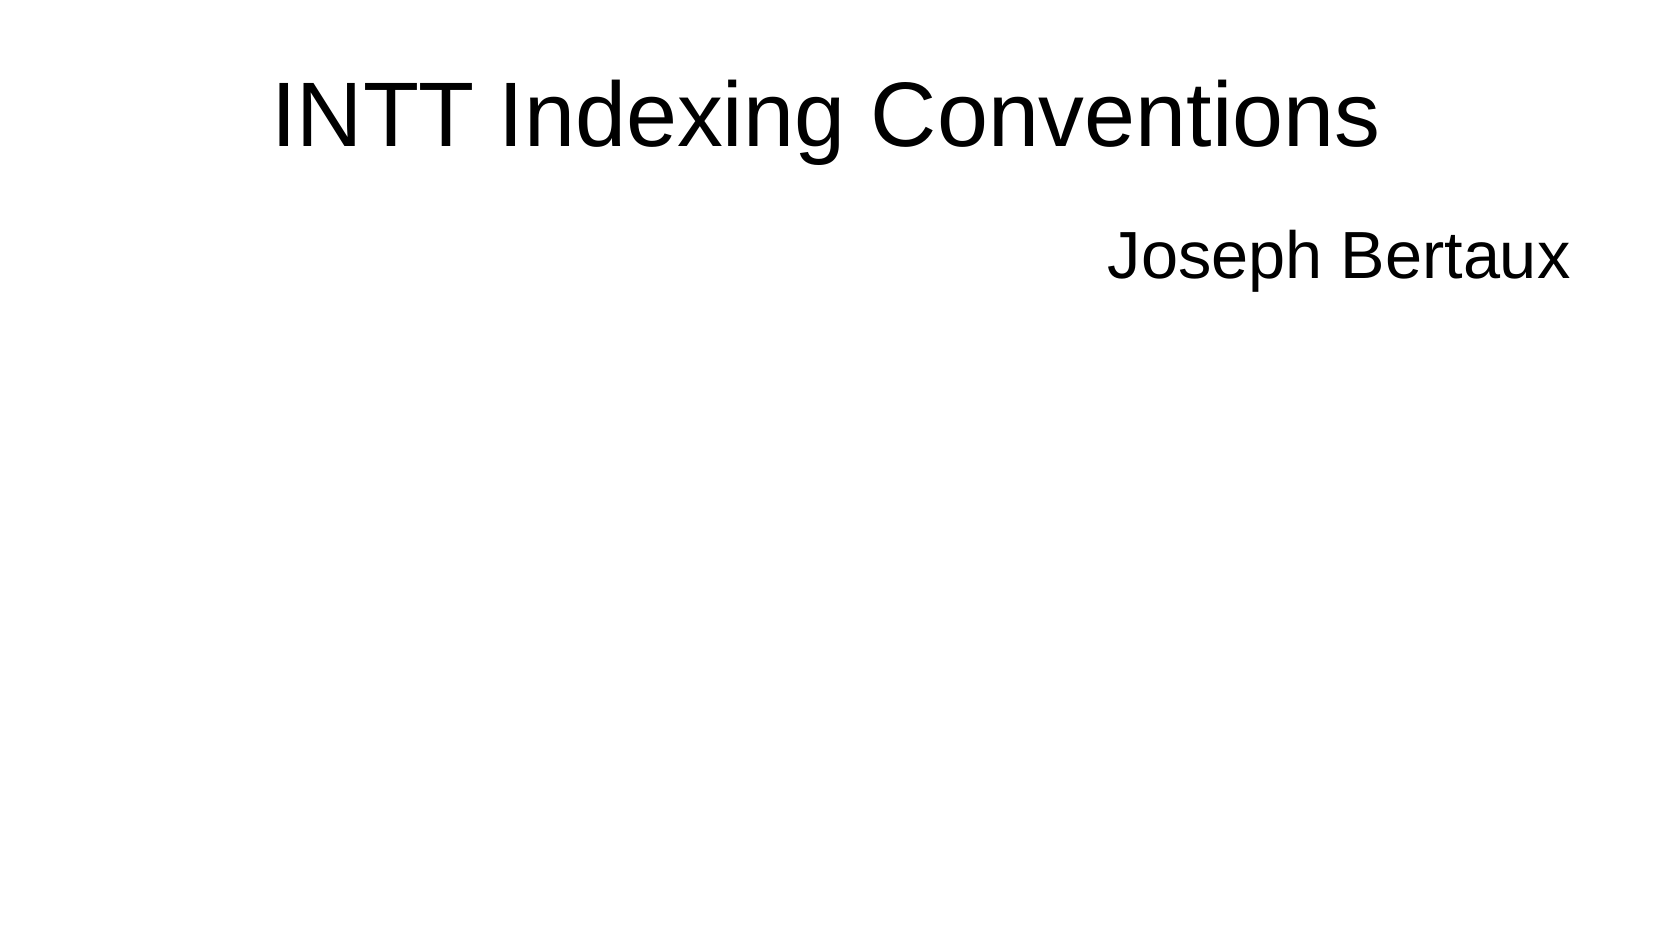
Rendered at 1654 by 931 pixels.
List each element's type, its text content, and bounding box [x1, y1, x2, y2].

subtitle Joseph Bertaux [82, 217, 1571, 758]
title INTT Indexing Conventions [82, 37, 1571, 193]
